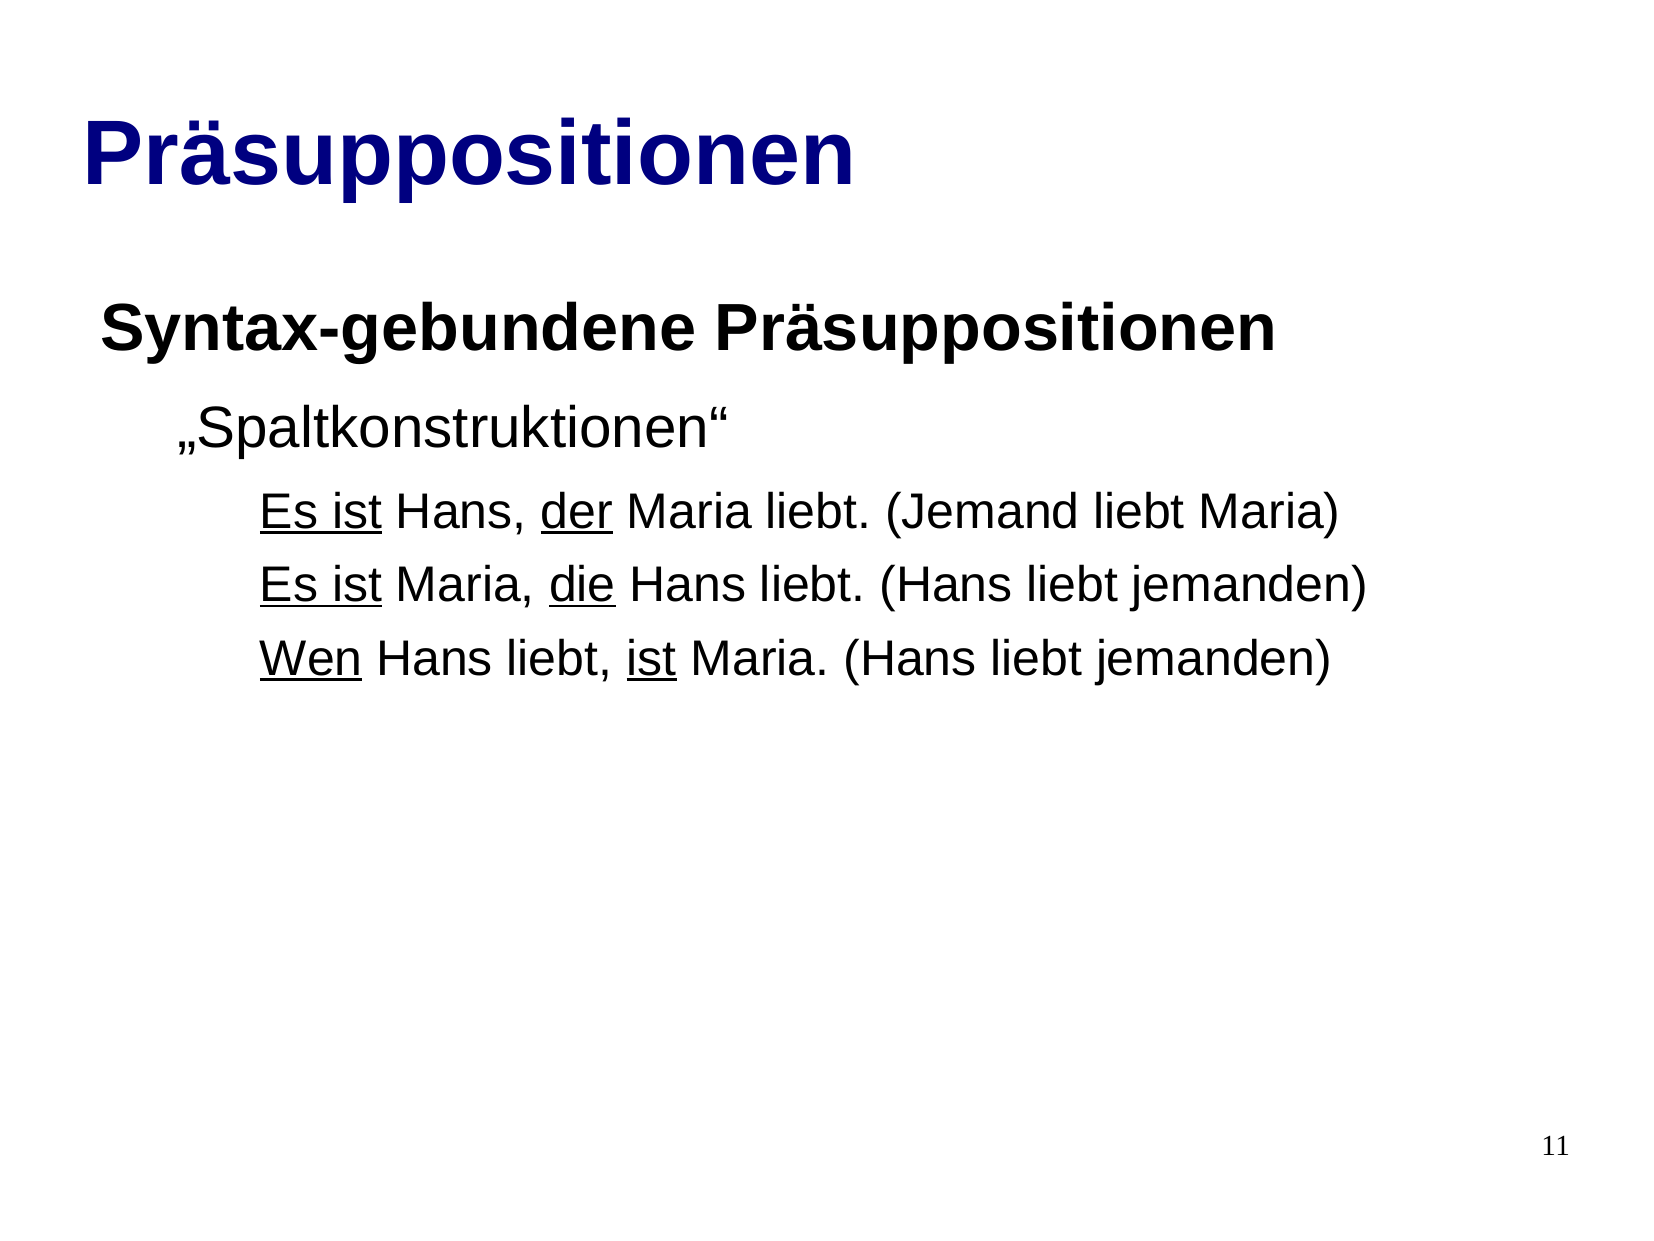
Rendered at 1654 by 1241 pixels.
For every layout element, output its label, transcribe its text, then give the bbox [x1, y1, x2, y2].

list Syntax-gebundene Präsuppositionen „Spaltkonstruktionen“ Es ist Hans, der Maria liebt. (Jemand liebt Maria) Es ist Maria, die Hans liebt. (Hans liebt jemanden) Wen Hans liebt, ist Maria. (Hans liebt jemanden) [82, 290, 1571, 1094]
title Präsuppositionen [82, 56, 1571, 250]
